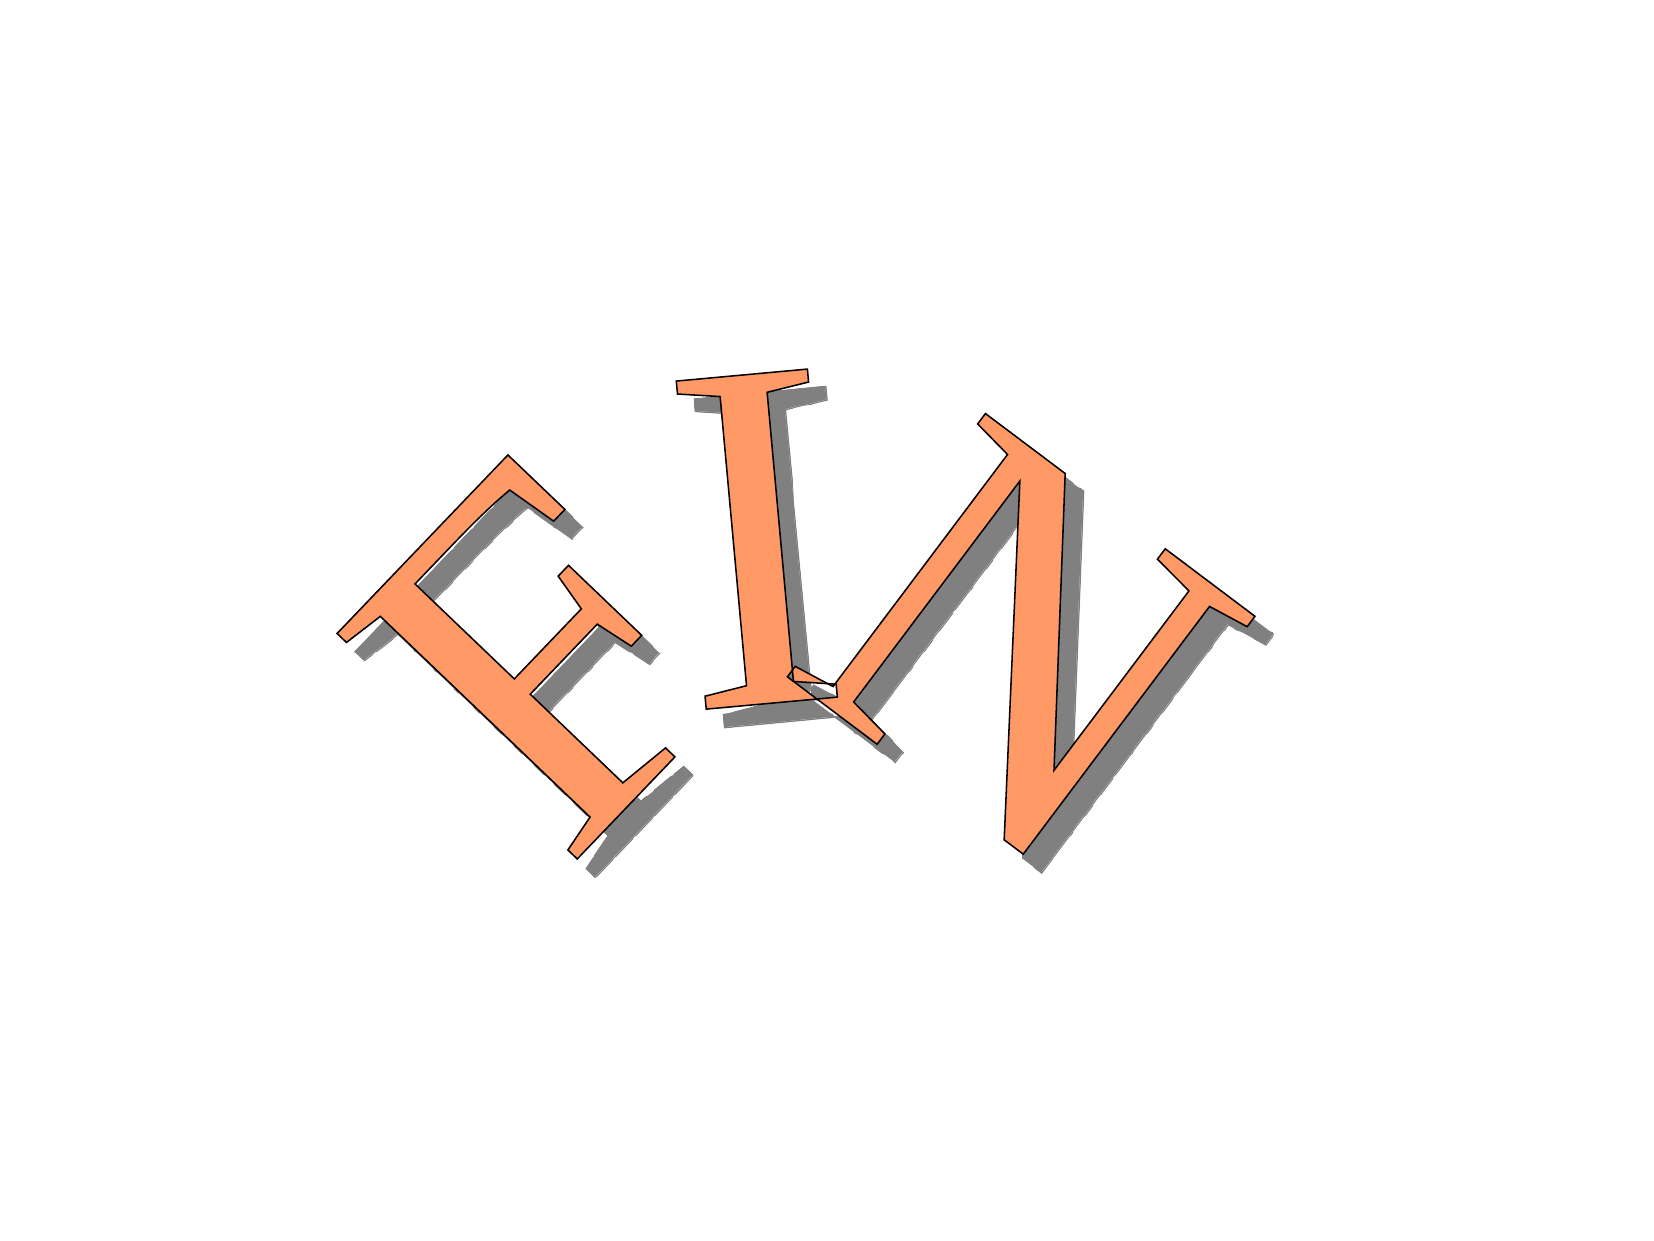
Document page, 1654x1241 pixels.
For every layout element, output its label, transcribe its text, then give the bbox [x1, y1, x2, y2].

text_box FIN [676, 369, 1255, 855]
text_box FIN [337, 454, 675, 859]
